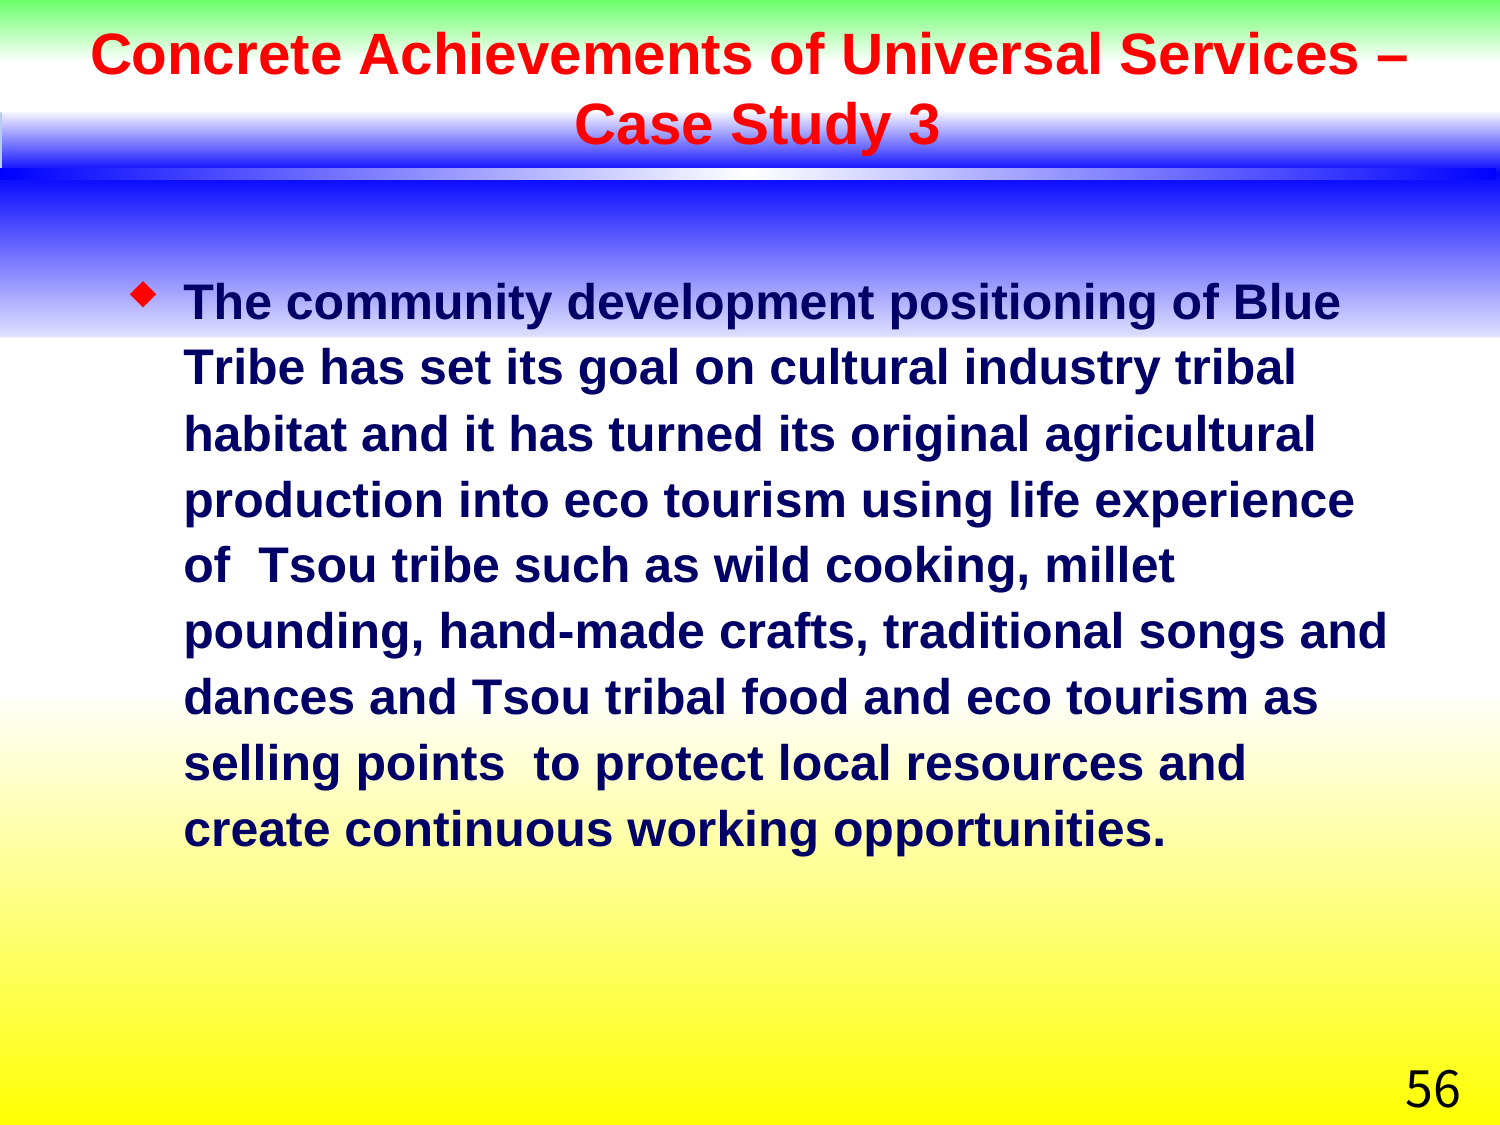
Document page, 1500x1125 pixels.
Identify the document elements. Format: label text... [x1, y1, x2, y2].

text_box Concrete Achievements of Universal Services – Case Study 3 [0, 0, 1500, 173]
list The community development positioning of Blue Tribe has set its goal on cultural industry tribal habitat and it has turned its original agricultural production into eco tourism using life experience of Tsou tribe such as wild cooking, millet pounding, hand-made crafts, traditional songs and dances and Tsou tribal food and eco tourism as selling points to protect local resources and create continuous working opportunities. [112, 255, 1412, 988]
